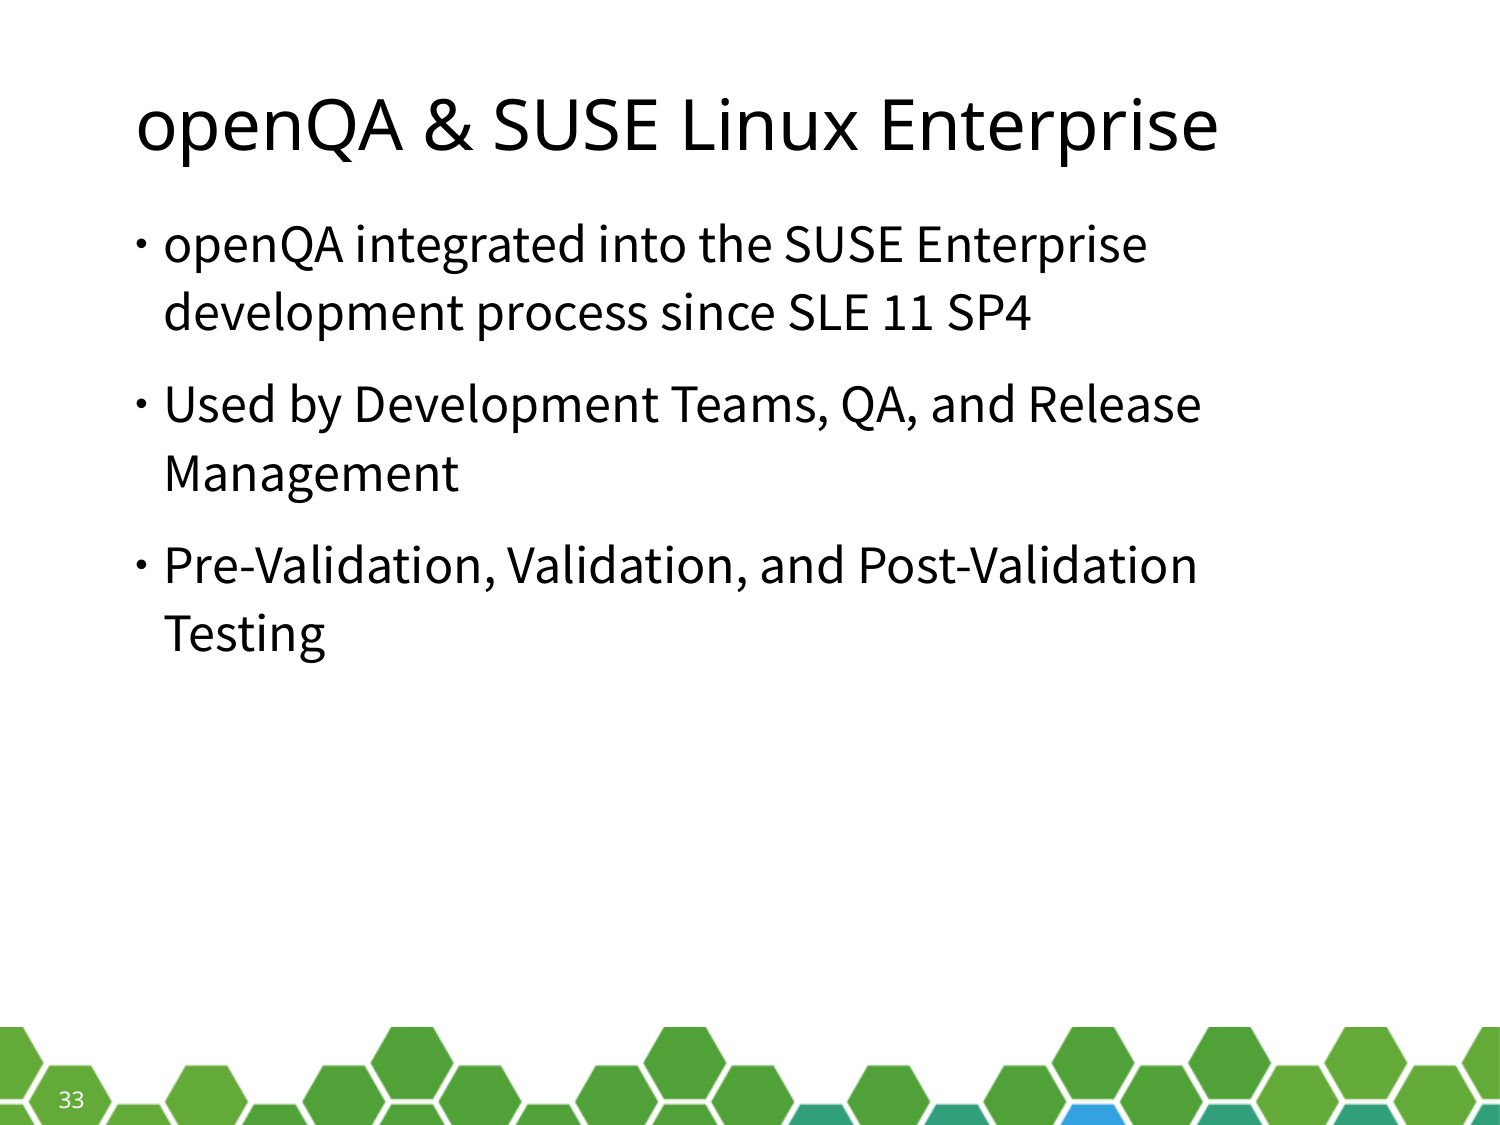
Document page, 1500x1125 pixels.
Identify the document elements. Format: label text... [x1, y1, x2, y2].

title openQA & SUSE Linux Enterprise [135, 41, 1372, 204]
picture [0, 1027, 1500, 1125]
list openQA integrated into the SUSE Enterprise development process since SLE 11 SP4 Used by Development Teams, QA, and Release Management Pre-Validation, Validation, and Post-Validation Testing [135, 208, 1372, 862]
